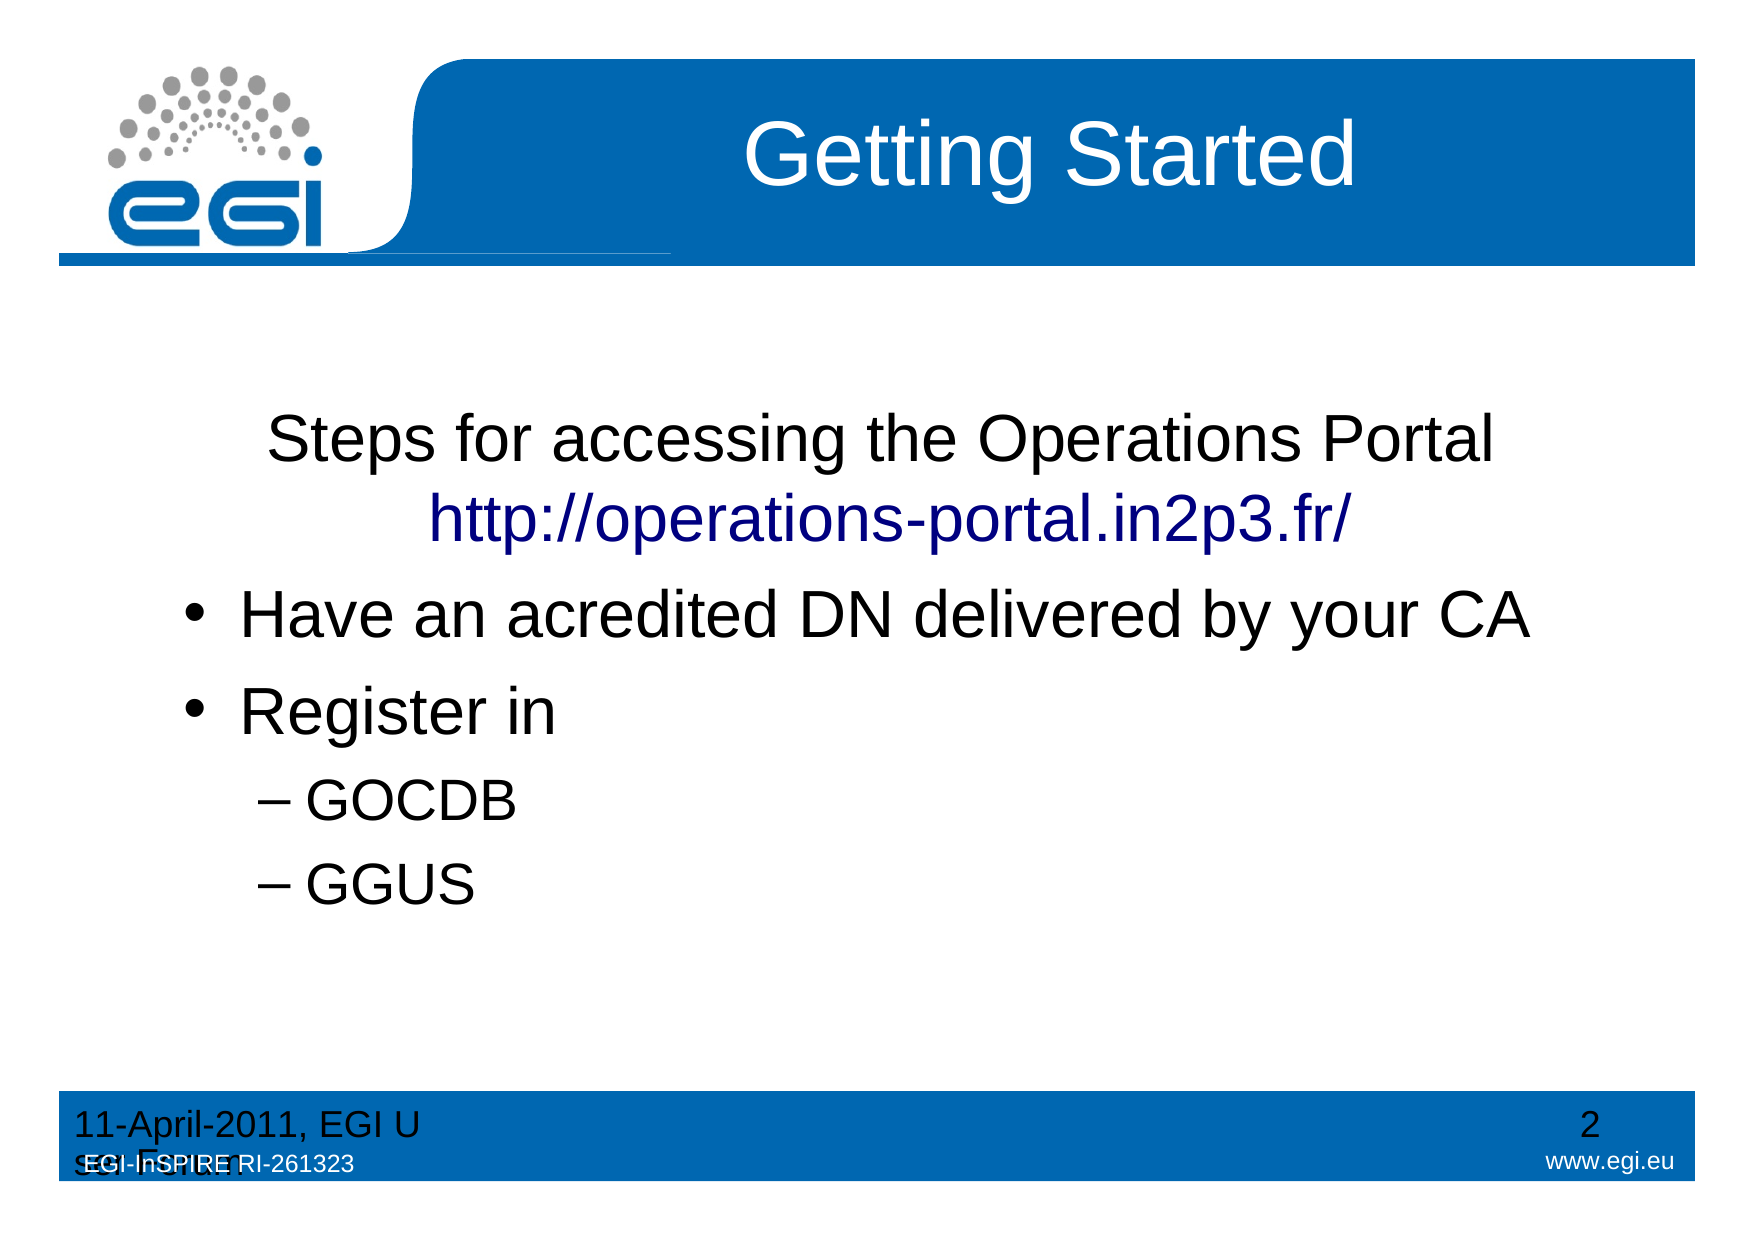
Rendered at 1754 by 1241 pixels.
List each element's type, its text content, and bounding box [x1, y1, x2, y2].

list Steps for accessing the Operations Portal http://operations-portal.in2p3.fr/ Have an acredited DN delivered by your CA Register in GOCDB GGUS [168, 290, 1614, 1031]
title Getting Started [439, 77, 1663, 220]
picture [59, 59, 348, 253]
